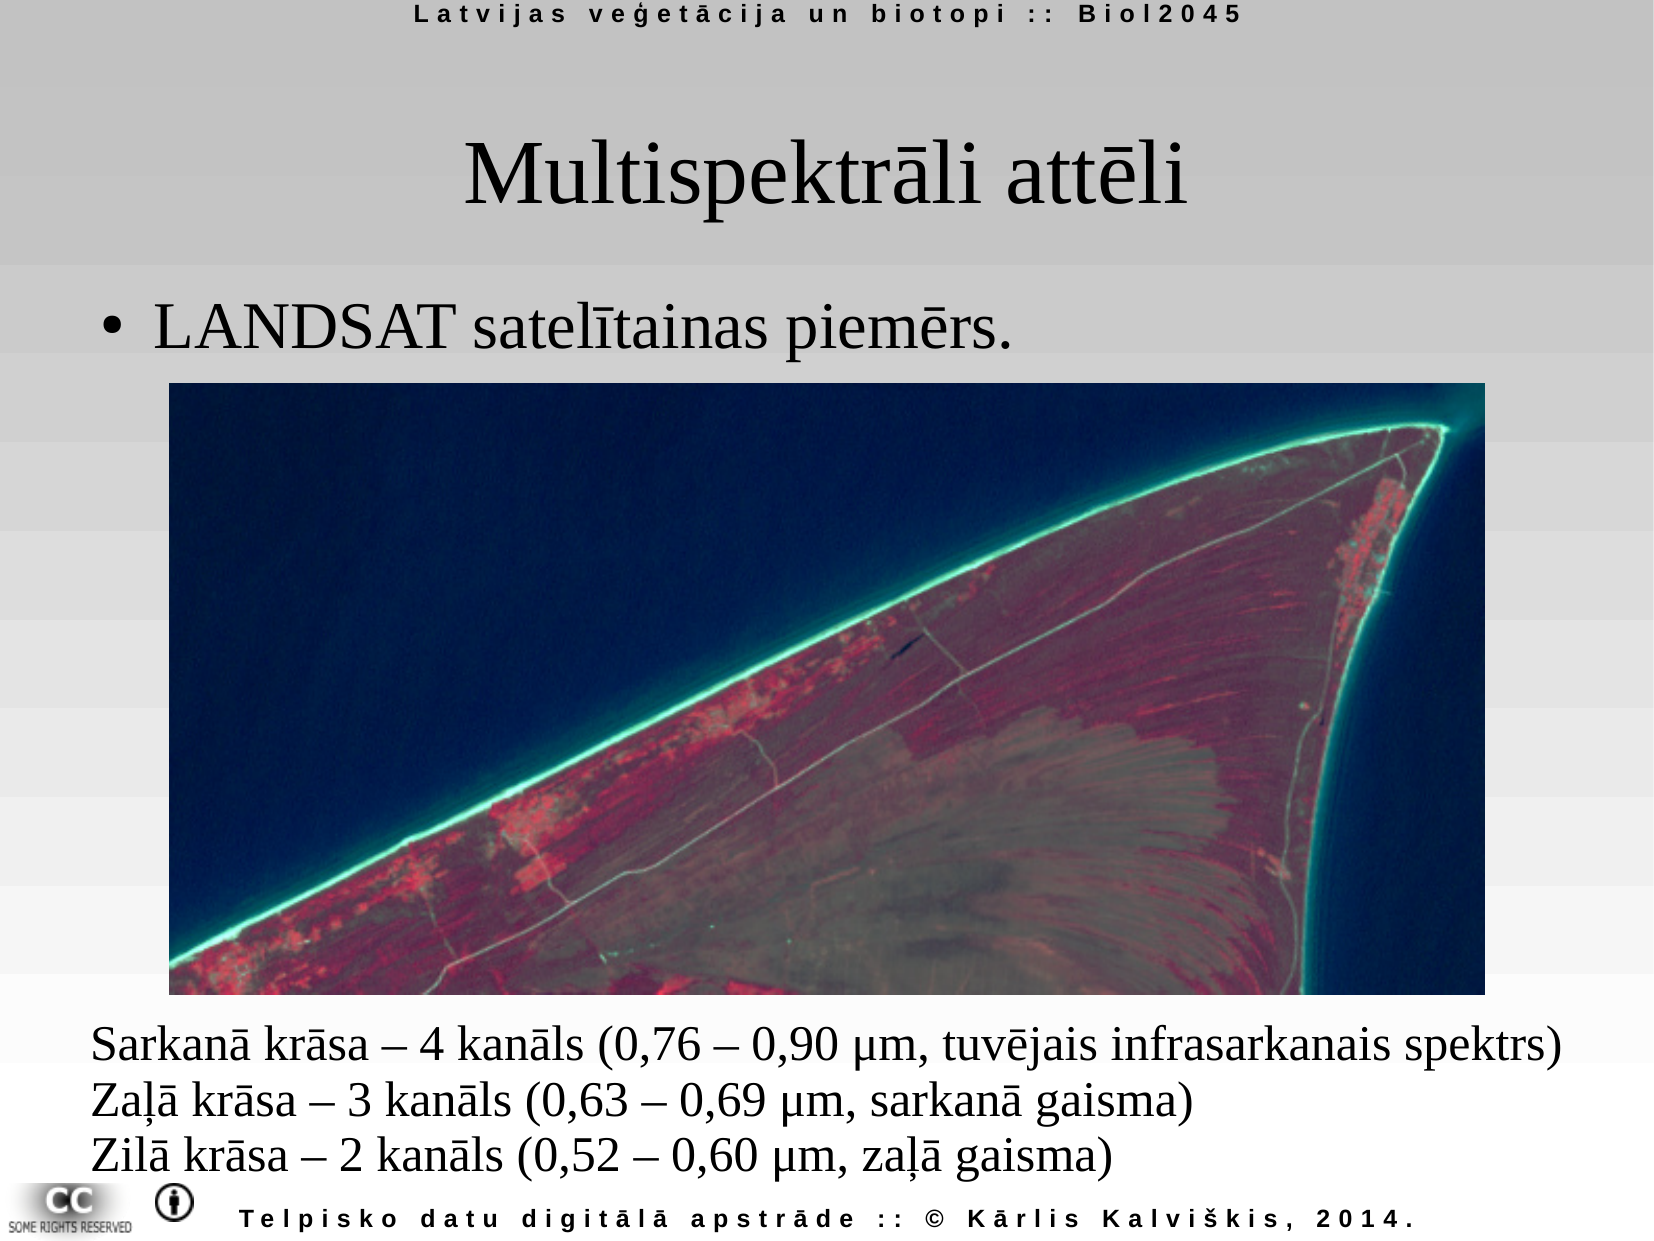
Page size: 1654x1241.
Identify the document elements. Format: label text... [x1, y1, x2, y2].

title Multispektrāli attēli [29, 49, 1625, 296]
text_box Sarkanā krāsa – 4 kanāls (0,76 – 0,90 μm, tuvējais infrasarkanais spektrs) Zaļā krāsa – 3 kanāls (0,63 – 0,69 μm, sarkanā gaisma) Zilā krāsa – 2 kanāls (0,52 – 0,60 μm, zaļā gaisma) [90, 1016, 1563, 1183]
picture [0, 0, 1654, 1241]
list LANDSAT satelītainas piemērs. [82, 289, 1571, 1113]
